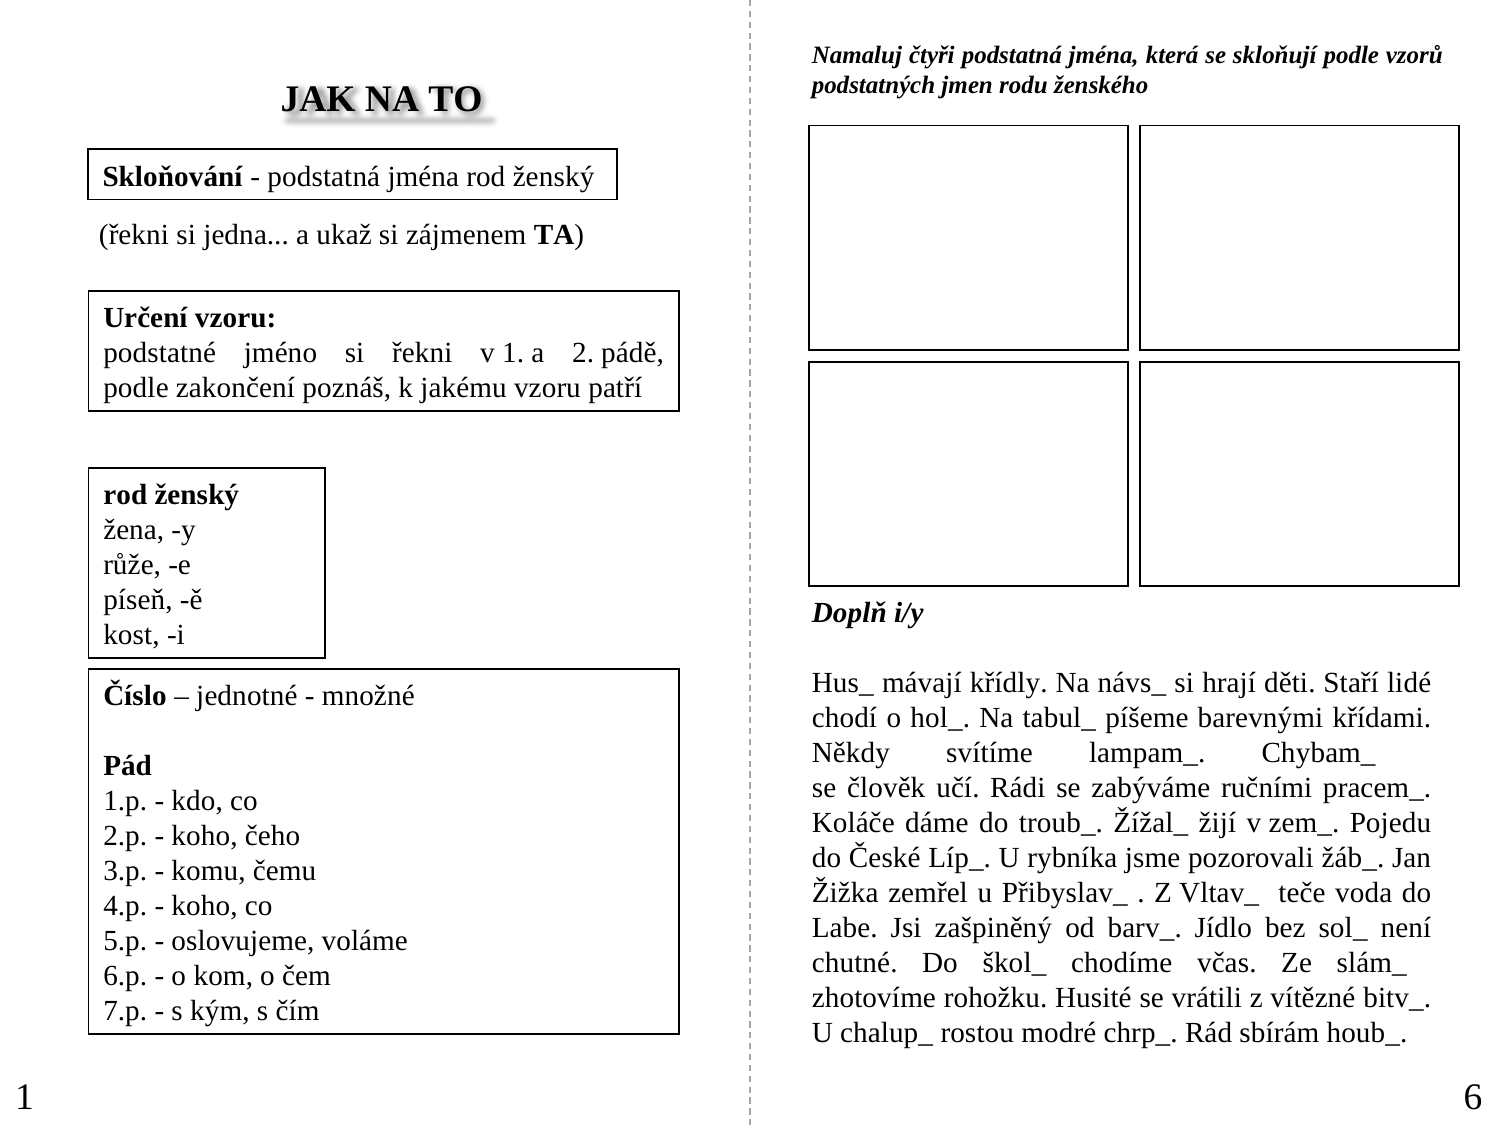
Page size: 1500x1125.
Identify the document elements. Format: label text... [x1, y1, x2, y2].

text_box [809, 125, 1129, 350]
text_box Skloňování - podstatná jména rod ženský [87, 149, 617, 200]
picture [222, 22, 561, 180]
text_box Namaluj čtyři podstatná jména, která se skloňují podle vzorů podstatných jmen rodu ženského [797, 30, 1459, 107]
text_box Číslo – jednotné - množné Pád 1.p. - kdo, co 2.p. - koho, čeho 3.p. - komu, čemu 4.p. - koho, co 5.p. - oslovujeme, voláme 6.p. - o kom, o čem 7.p. - s kým, s čím [88, 668, 680, 1034]
text_box 1 [0, 1064, 49, 1125]
text_box Doplň i/y Hus_ mávají křídly. Na návs_ si hrají děti. Staří lidé chodí o hol_. Na tabul_ píšeme barevnými křídami. Někdy svítíme lampam_. Chybam_ se člověk učí. Rádi se zabýváme ručními pracem_. Koláče dáme do troub_. Žížal_ žijí v zem_. Pojedu do České Líp_. U rybníka jsme pozorovali žáb_. Jan Žižka zemřel u Přibyslav_ . Z Vltav_ teče voda do Labe. Jsi zašpiněný od barv_. Jídlo bez sol_ není chutné. Do škol_ chodíme včas. Ze slám_ zhotovíme rohožku. Husité se vrátili z vítězné bitv_. U chalup_ rostou modré chrp_. Rád sbírám houb_. [797, 586, 1447, 1057]
text_box rod ženský žena, -y růže, -e píseň, -ě kost, -i [88, 467, 325, 659]
text_box Určení vzoru: podstatné jméno si řekni v 1. a 2. pádě, podle zakončení poznáš, k jakému vzoru patří [88, 290, 680, 412]
text_box [1139, 361, 1459, 587]
text_box [809, 361, 1129, 587]
text_box JAK NA TO [265, 66, 508, 127]
text_box 6 [1448, 1064, 1498, 1125]
text_box (řekni si jedna... a ukaž si zájmenem TA) [76, 207, 668, 259]
text_box [1139, 125, 1459, 350]
